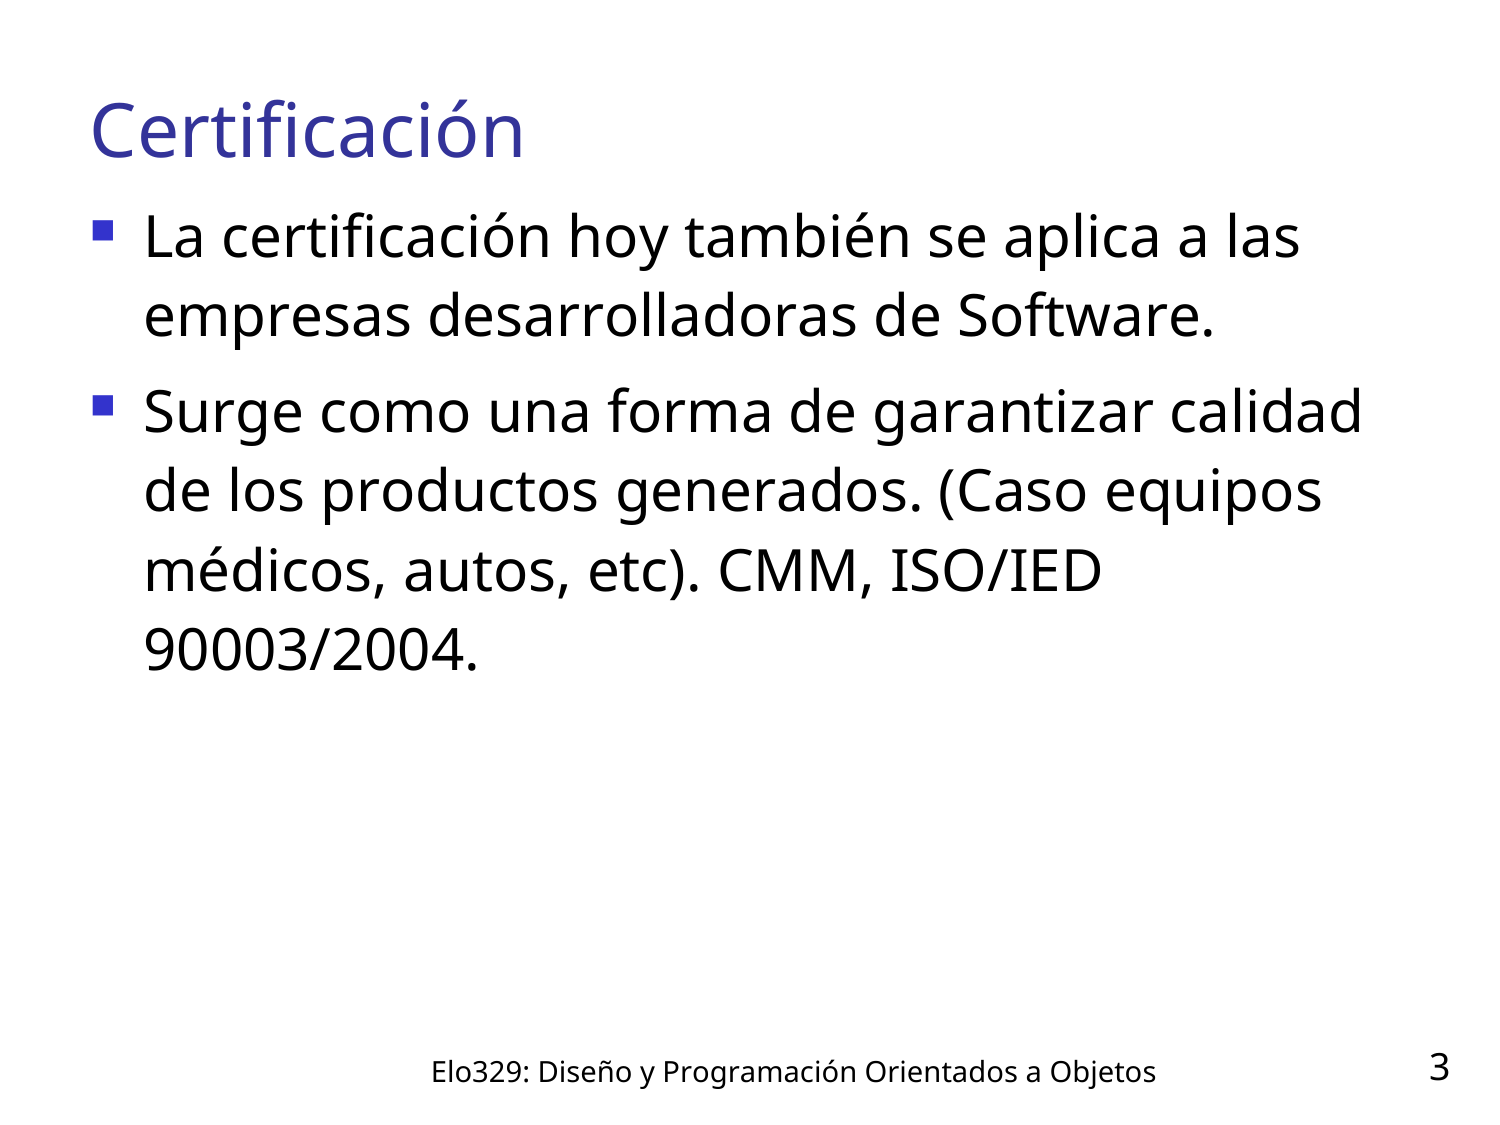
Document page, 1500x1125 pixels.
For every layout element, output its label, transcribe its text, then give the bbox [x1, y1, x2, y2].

title Certificación [75, 10, 1449, 188]
list La certificación hoy también se aplica a las empresas desarrolladoras de Software. Surge como una forma de garantizar calidad de los productos generados. (Caso equipos médicos, autos, etc). CMM, ISO/IED 90003/2004. [75, 187, 1446, 1066]
